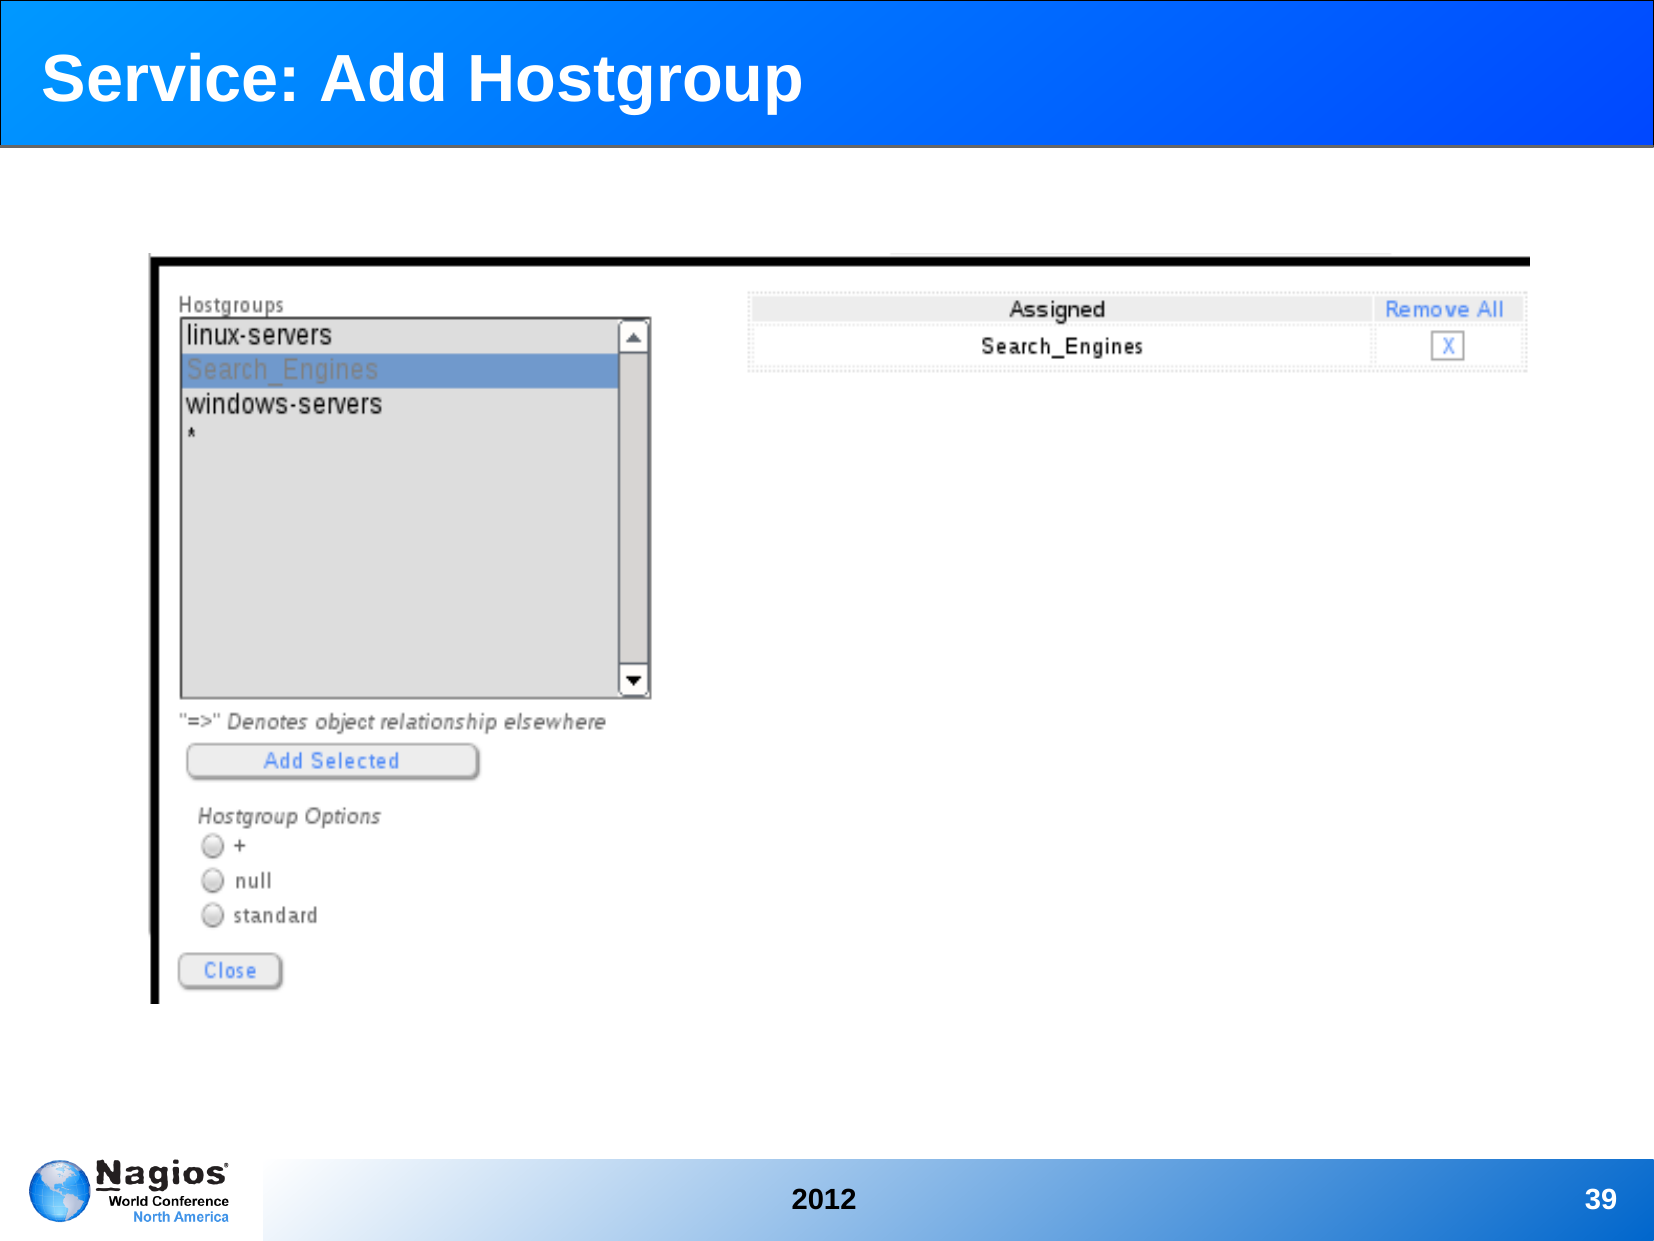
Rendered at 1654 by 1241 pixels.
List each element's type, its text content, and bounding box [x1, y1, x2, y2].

title Service: Add Hostgroup [41, 36, 1530, 120]
picture [147, 253, 1530, 1004]
picture [29, 1159, 229, 1235]
